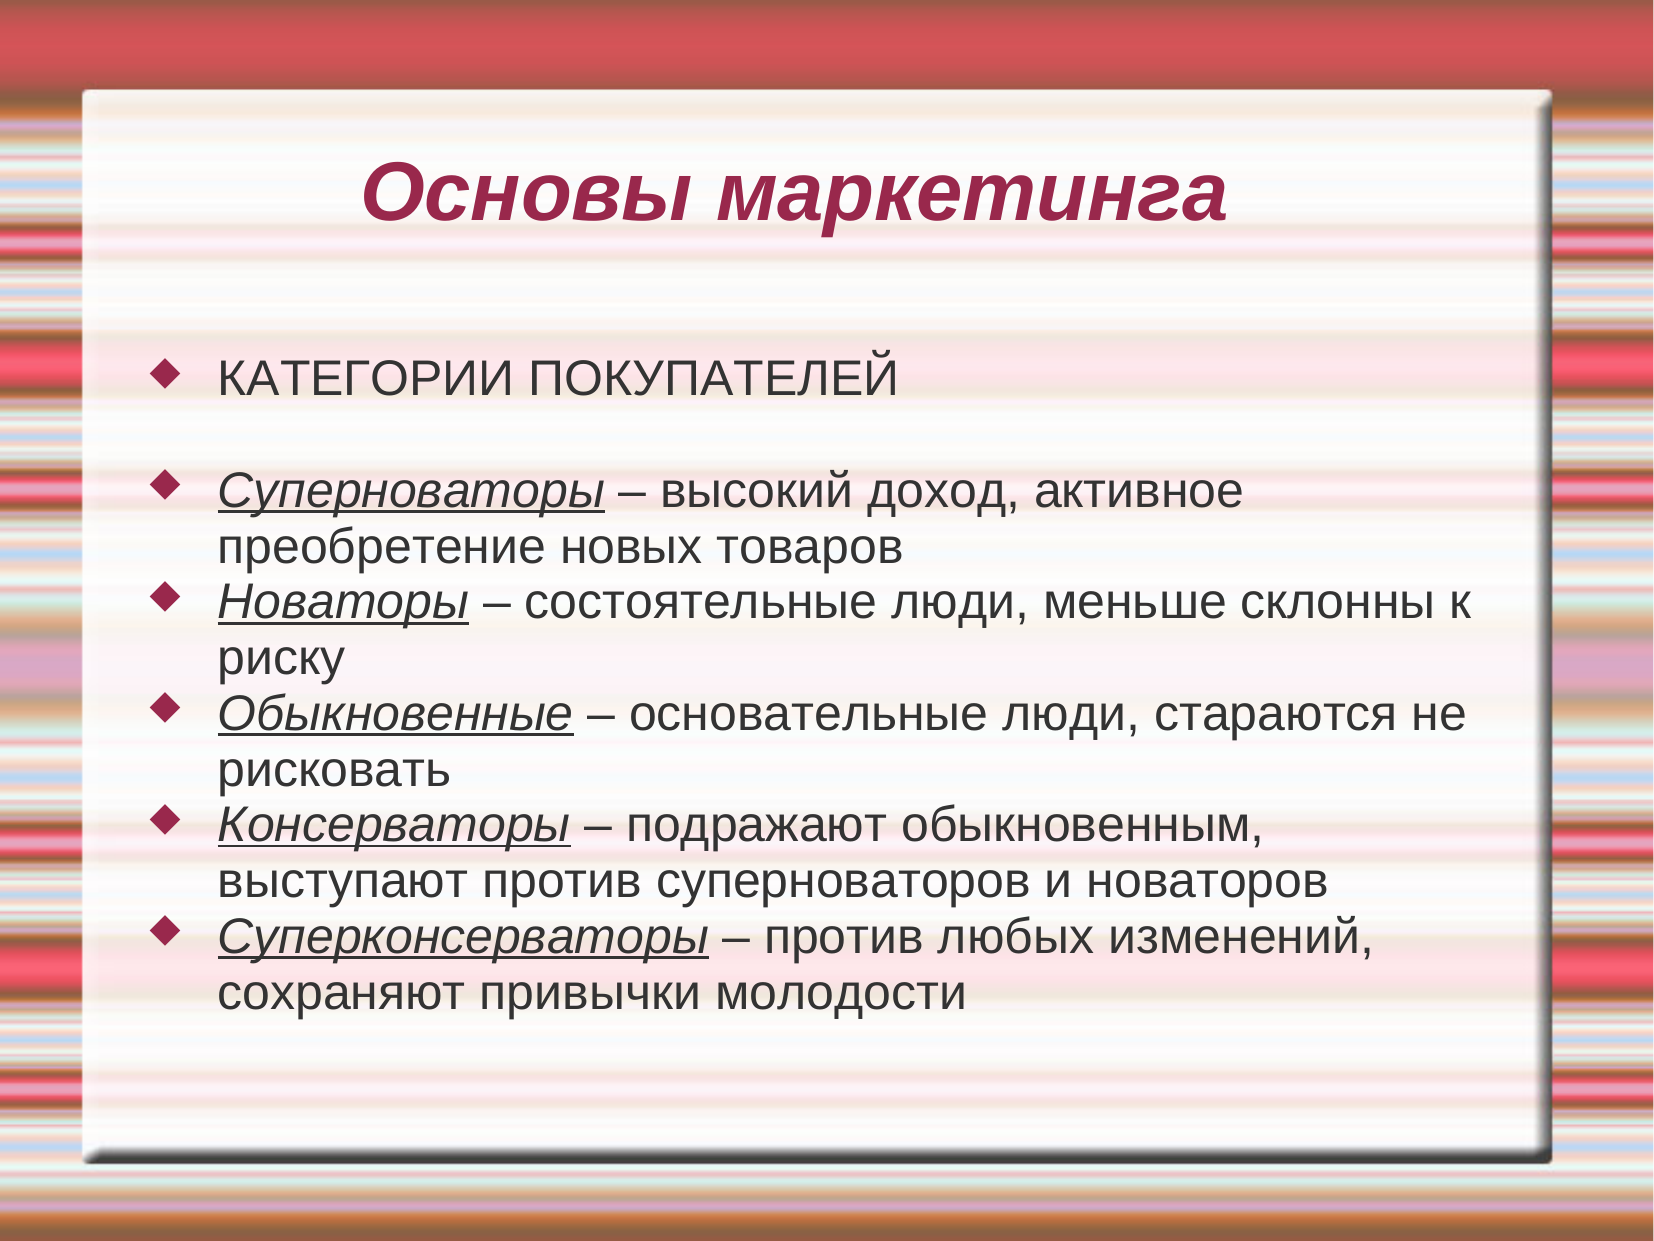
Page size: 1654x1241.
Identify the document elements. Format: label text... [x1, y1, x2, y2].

list КАТЕГОРИИ ПОКУПАТЕЛЕЙ Суперноваторы – высокий доход, активное преобретение новых товаров Новаторы – состоятельные люди, меньше склонны к риску Обыкновенные – основательные люди, стараются не рисковать Консерваторы – подражают обыкновенным, выступают против суперноваторов и новаторов Суперконсерваторы – против любых изменений, сохраняют привычки молодости [134, 350, 1516, 1132]
picture [0, 0, 1654, 1241]
title Основы маркетинга [88, 88, 1501, 296]
